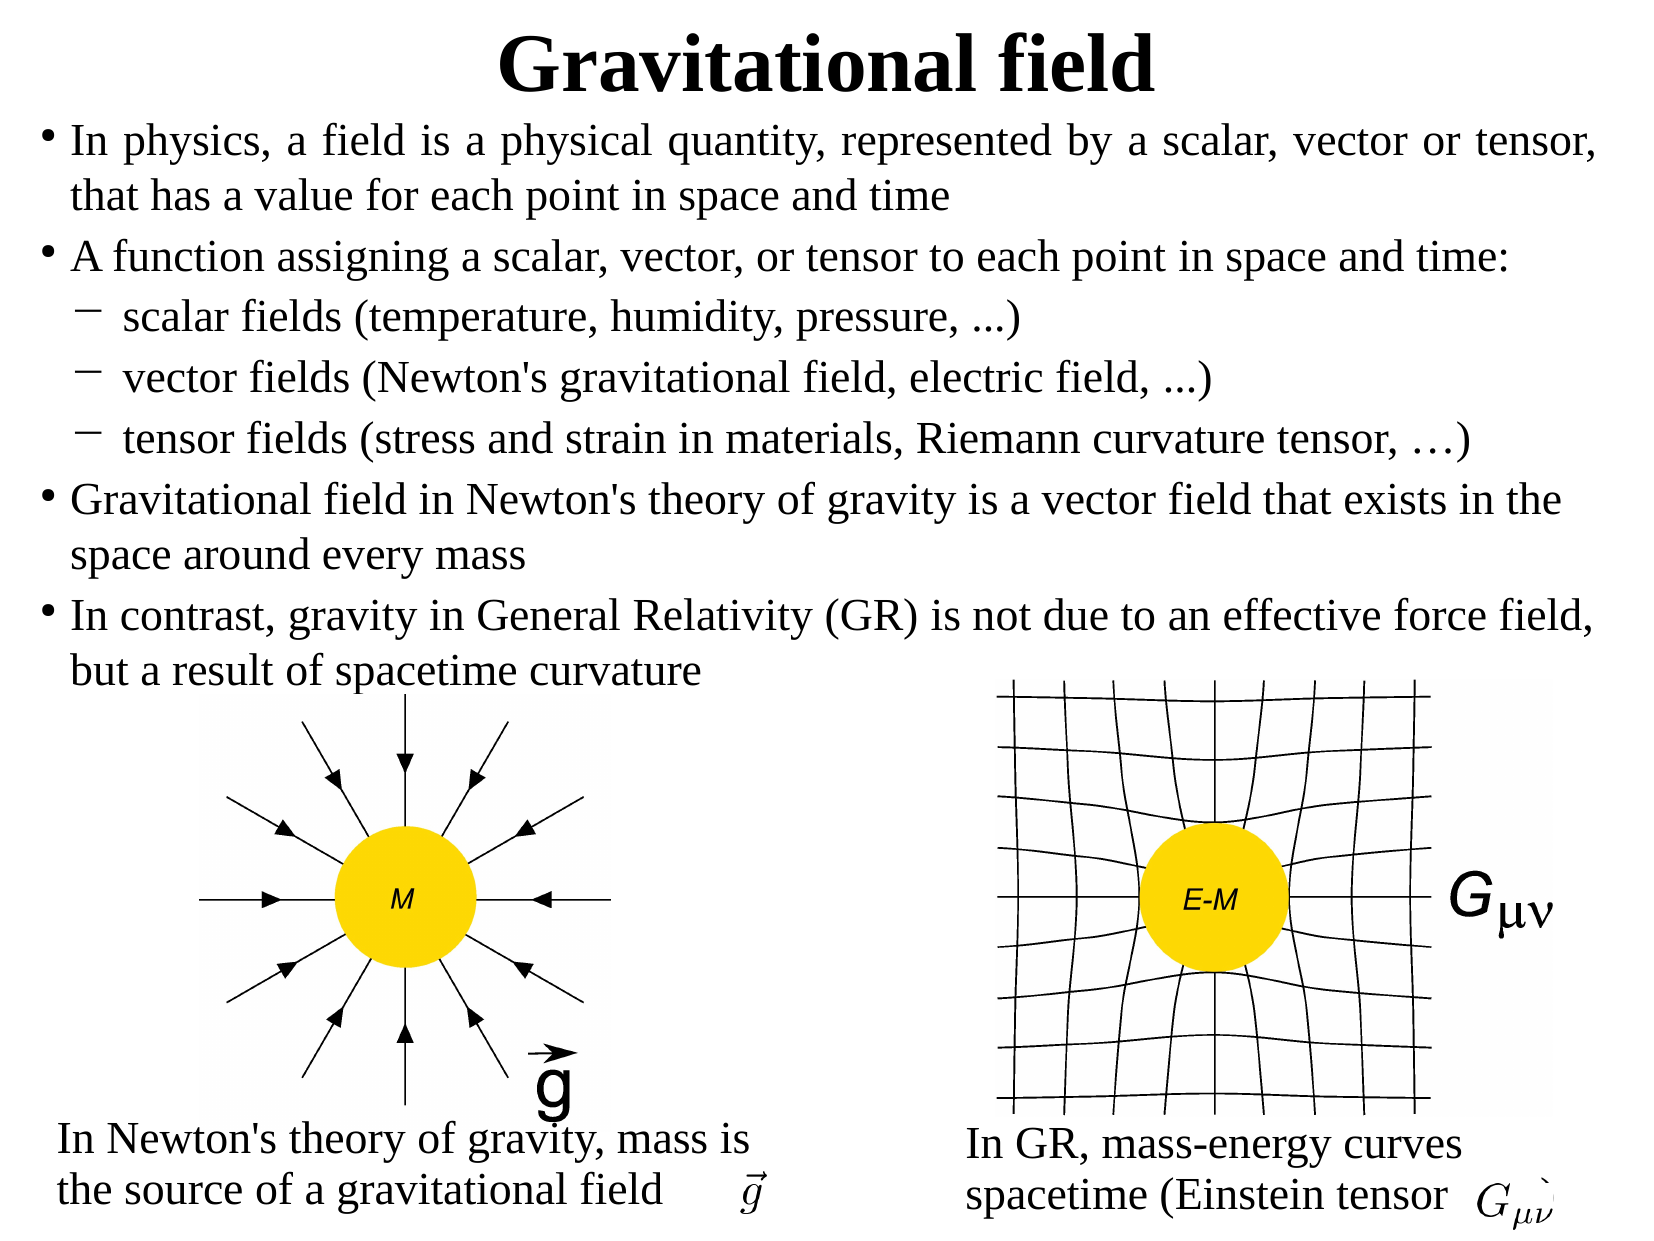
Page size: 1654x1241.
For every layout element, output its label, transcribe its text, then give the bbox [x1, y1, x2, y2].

picture [1477, 1183, 1553, 1230]
text_box In Newton's theory of gravity, mass is the source of a gravitational field [56, 1113, 771, 1215]
list In physics, a field is a physical quantity, represented by a scalar, vector or tensor, that has a value for each point in space and time A function assigning a scalar, vector, or tensor to each point in space and time: scalar fields (temperature, humidity, pressure, ...) vector fields (Newton's gravitational field, electric field, ...) tensor fields (stress and strain in materials, Riemann curvature tensor, …) Gravitational field in Newton's theory of gravity is a vector field that exists in the space around every mass In contrast, gravity in General Relativity (GR) is not due to an effective force field, but a result of spacetime curvature [40, 109, 1599, 695]
title Gravitational field [27, 11, 1626, 106]
picture [199, 694, 611, 1113]
text_box In GR, mass-energy curves spacetime (Einstein tensor ) [965, 1117, 1606, 1220]
picture [995, 679, 1553, 1117]
picture [740, 1171, 767, 1214]
